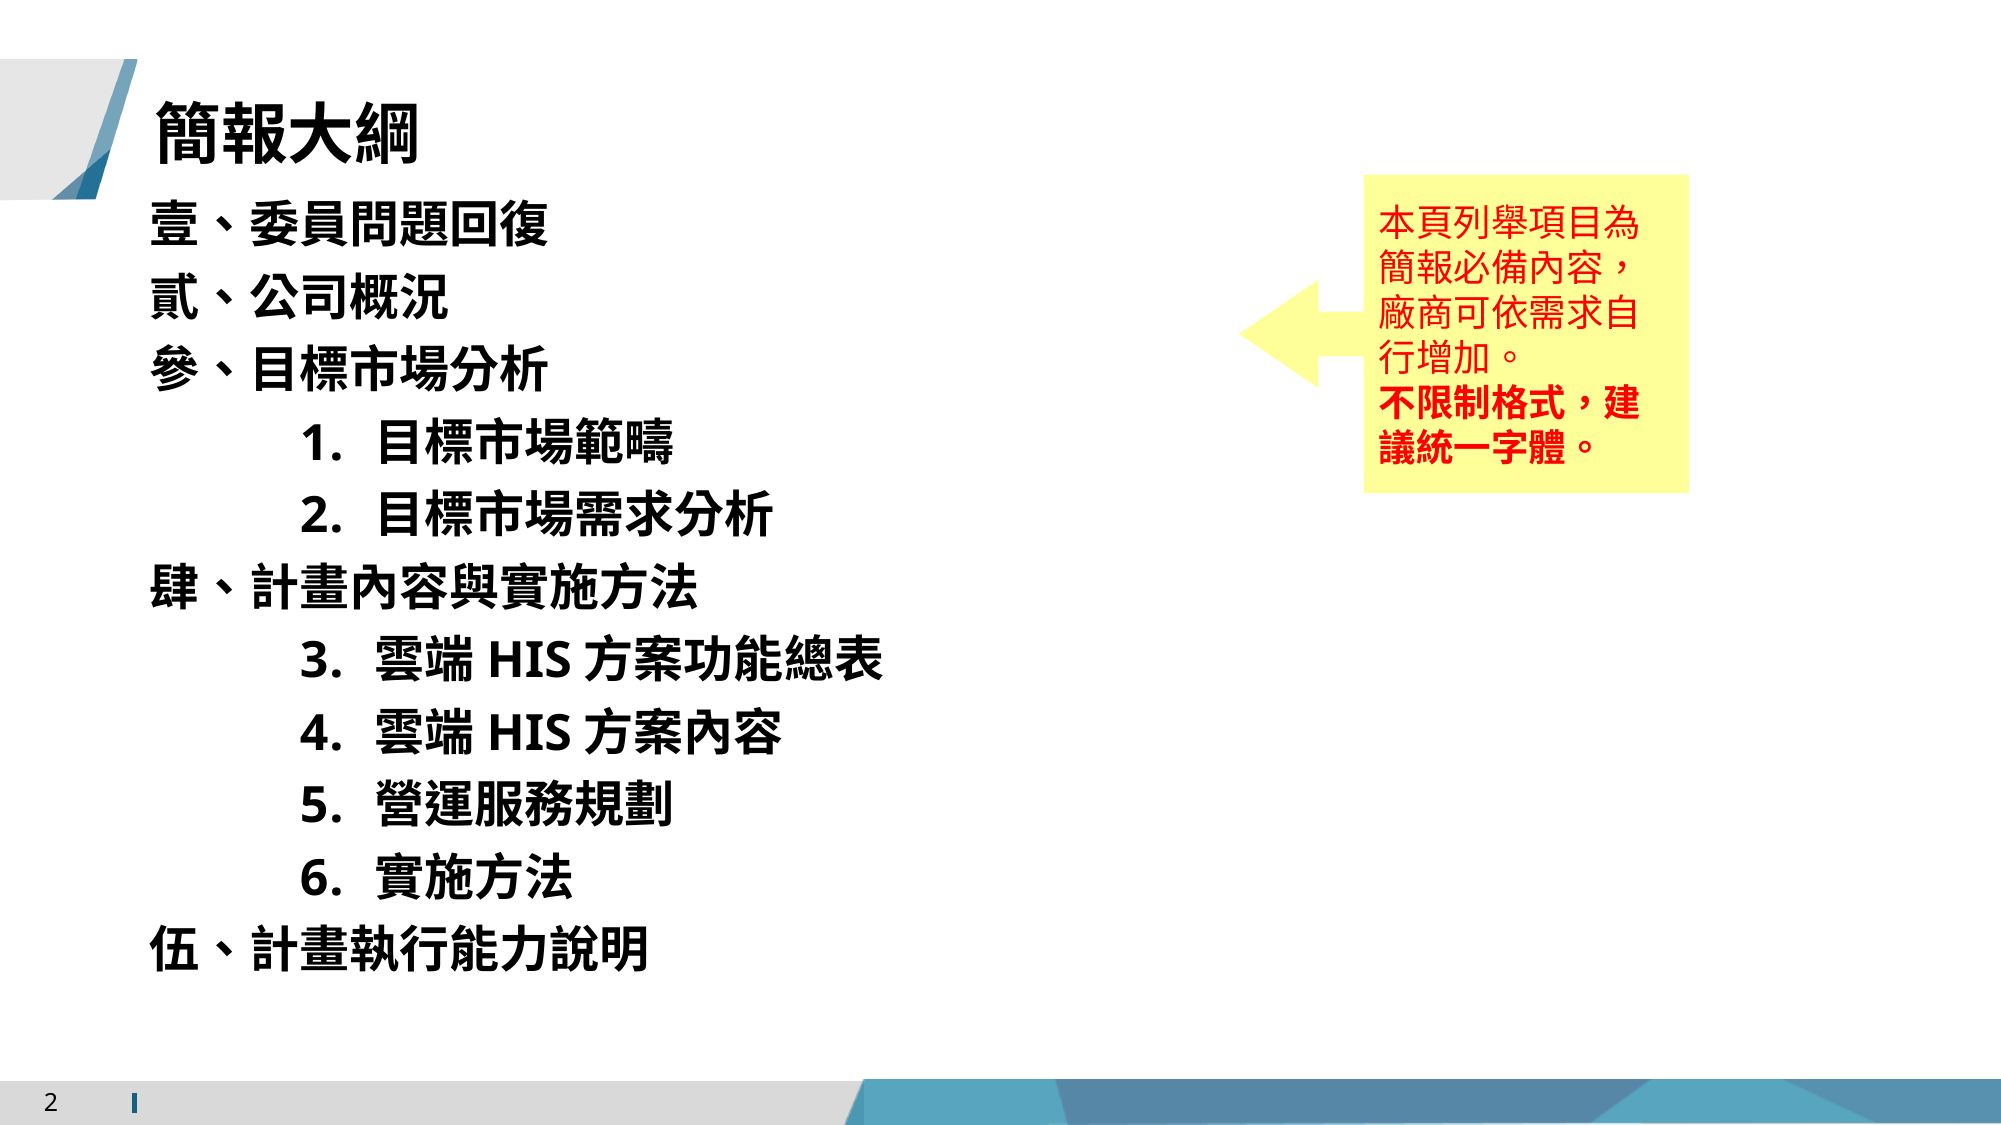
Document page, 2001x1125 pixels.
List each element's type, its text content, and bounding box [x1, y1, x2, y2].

text_box 壹、委員問題回復 貳、公司概況 參、目標市場分析 目標市場範疇 目標市場需求分析 肆、計畫內容與實施方法 雲端HIS方案功能總表 雲端HIS方案內容 營運服務規劃 實施方法 伍、計畫執行能力說明 [134, 185, 1866, 994]
text_box 2 [28, 1073, 106, 1125]
text_box 本頁列舉項目為簡報必備內容，廠商可依需求自行增加。 不限制格式，建議統一字體。 [1238, 174, 1689, 494]
text_box 簡報大綱 [139, 93, 1915, 171]
